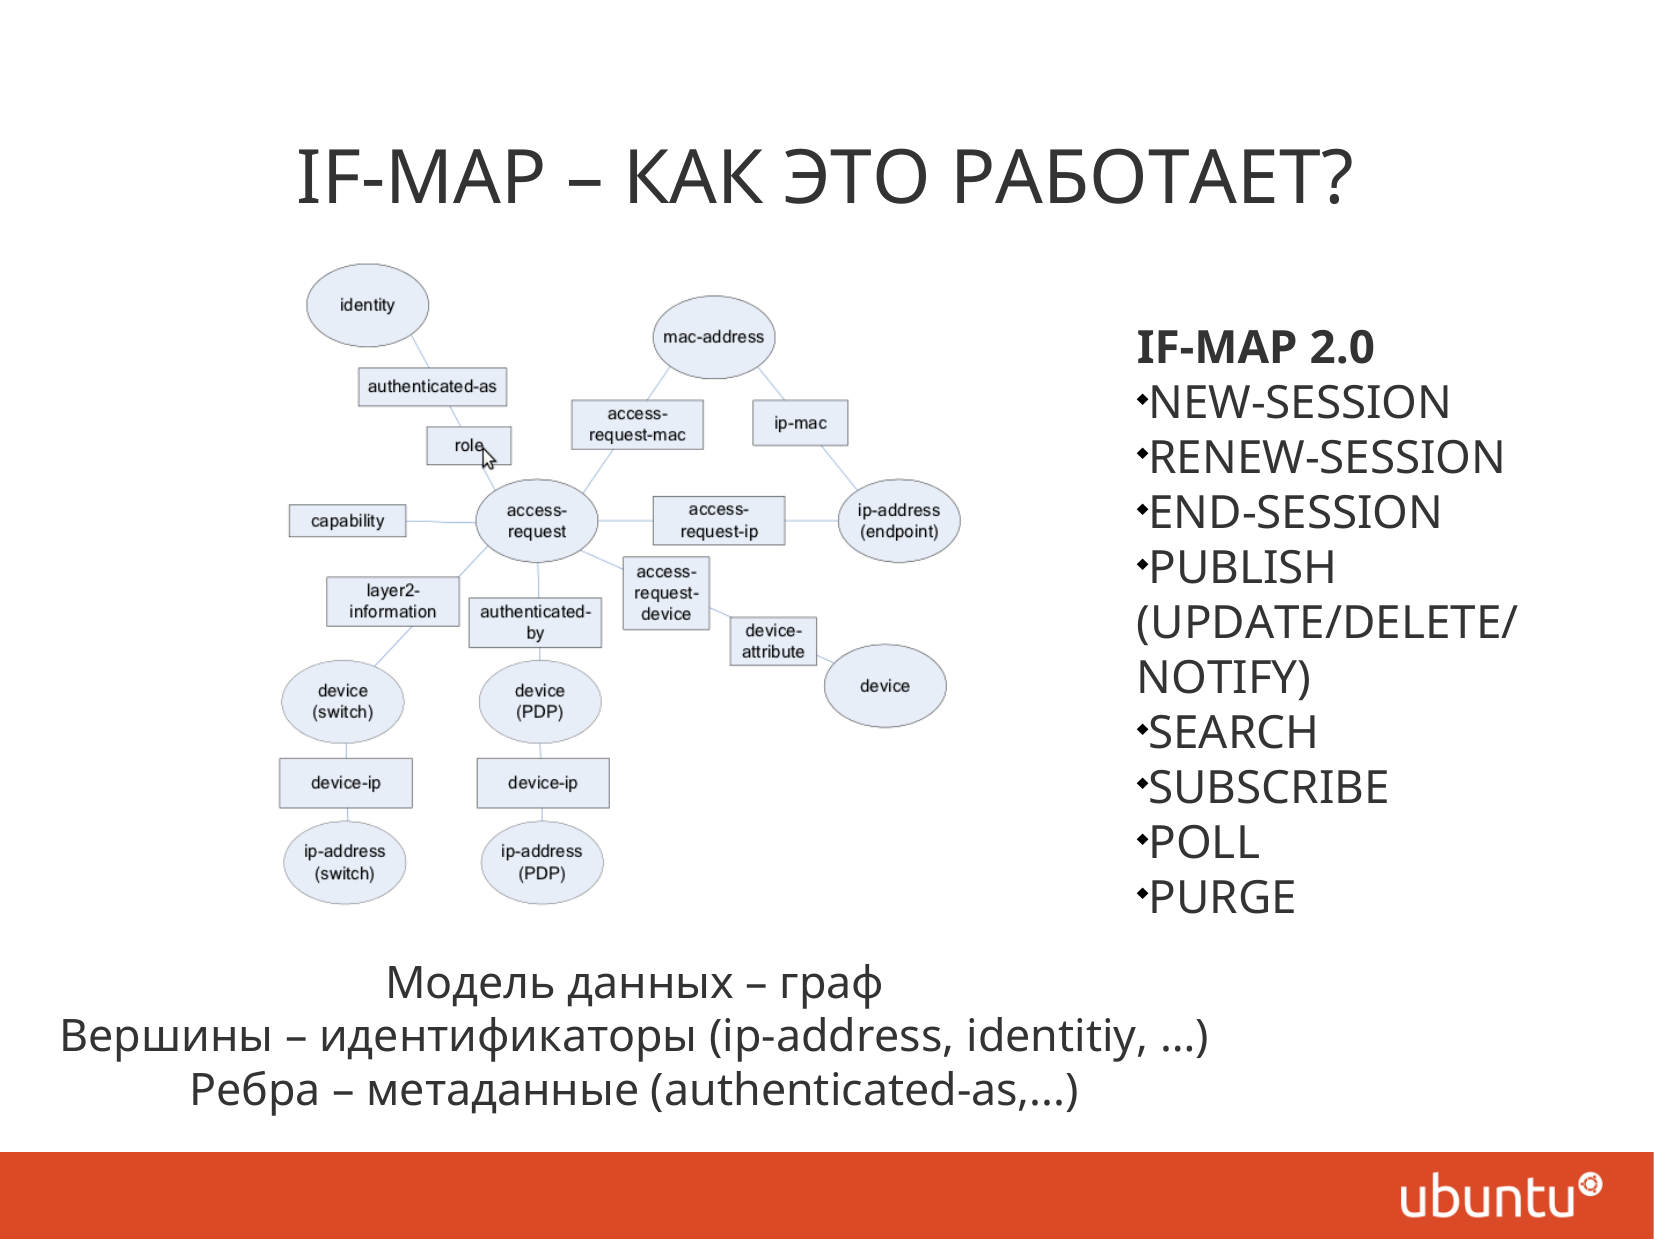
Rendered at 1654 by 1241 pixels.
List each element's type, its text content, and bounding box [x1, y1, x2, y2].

picture [259, 253, 969, 916]
list Модель данных – граф Вершины – идентификаторы (ip-address, identitiy, …) Ребра – метаданные (authenticated-as,...) [41, 944, 1229, 1173]
text_box IF-MAP 2.0 NEW-SESSION RENEW-SESSION END-SESSION PUBLISH (UPDATE/DELETE/NOTIFY) SEARCH SUBSCRIBE POLL PURGE [1122, 236, 1565, 1004]
picture [0, 1152, 1654, 1239]
title IF-MAP – КАК ЭТО РАБОТАЕТ? [56, 122, 1596, 237]
